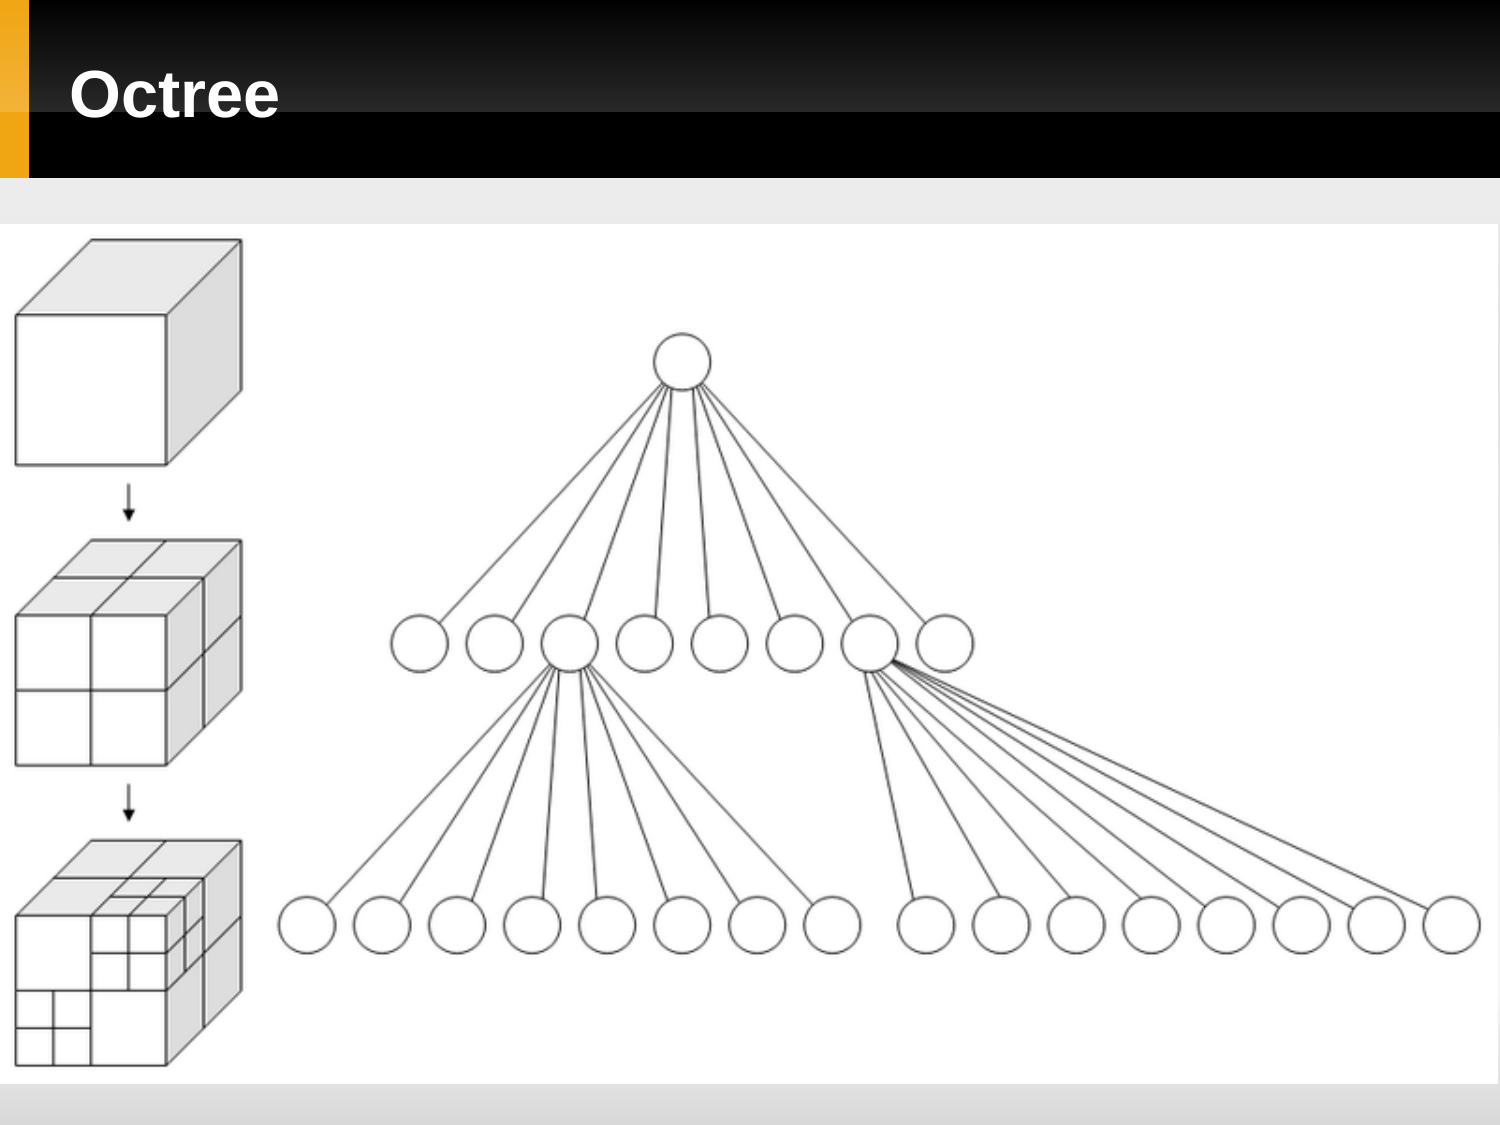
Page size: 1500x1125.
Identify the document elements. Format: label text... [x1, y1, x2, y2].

title Octree [69, 0, 1420, 188]
picture [0, 0, 1500, 1125]
